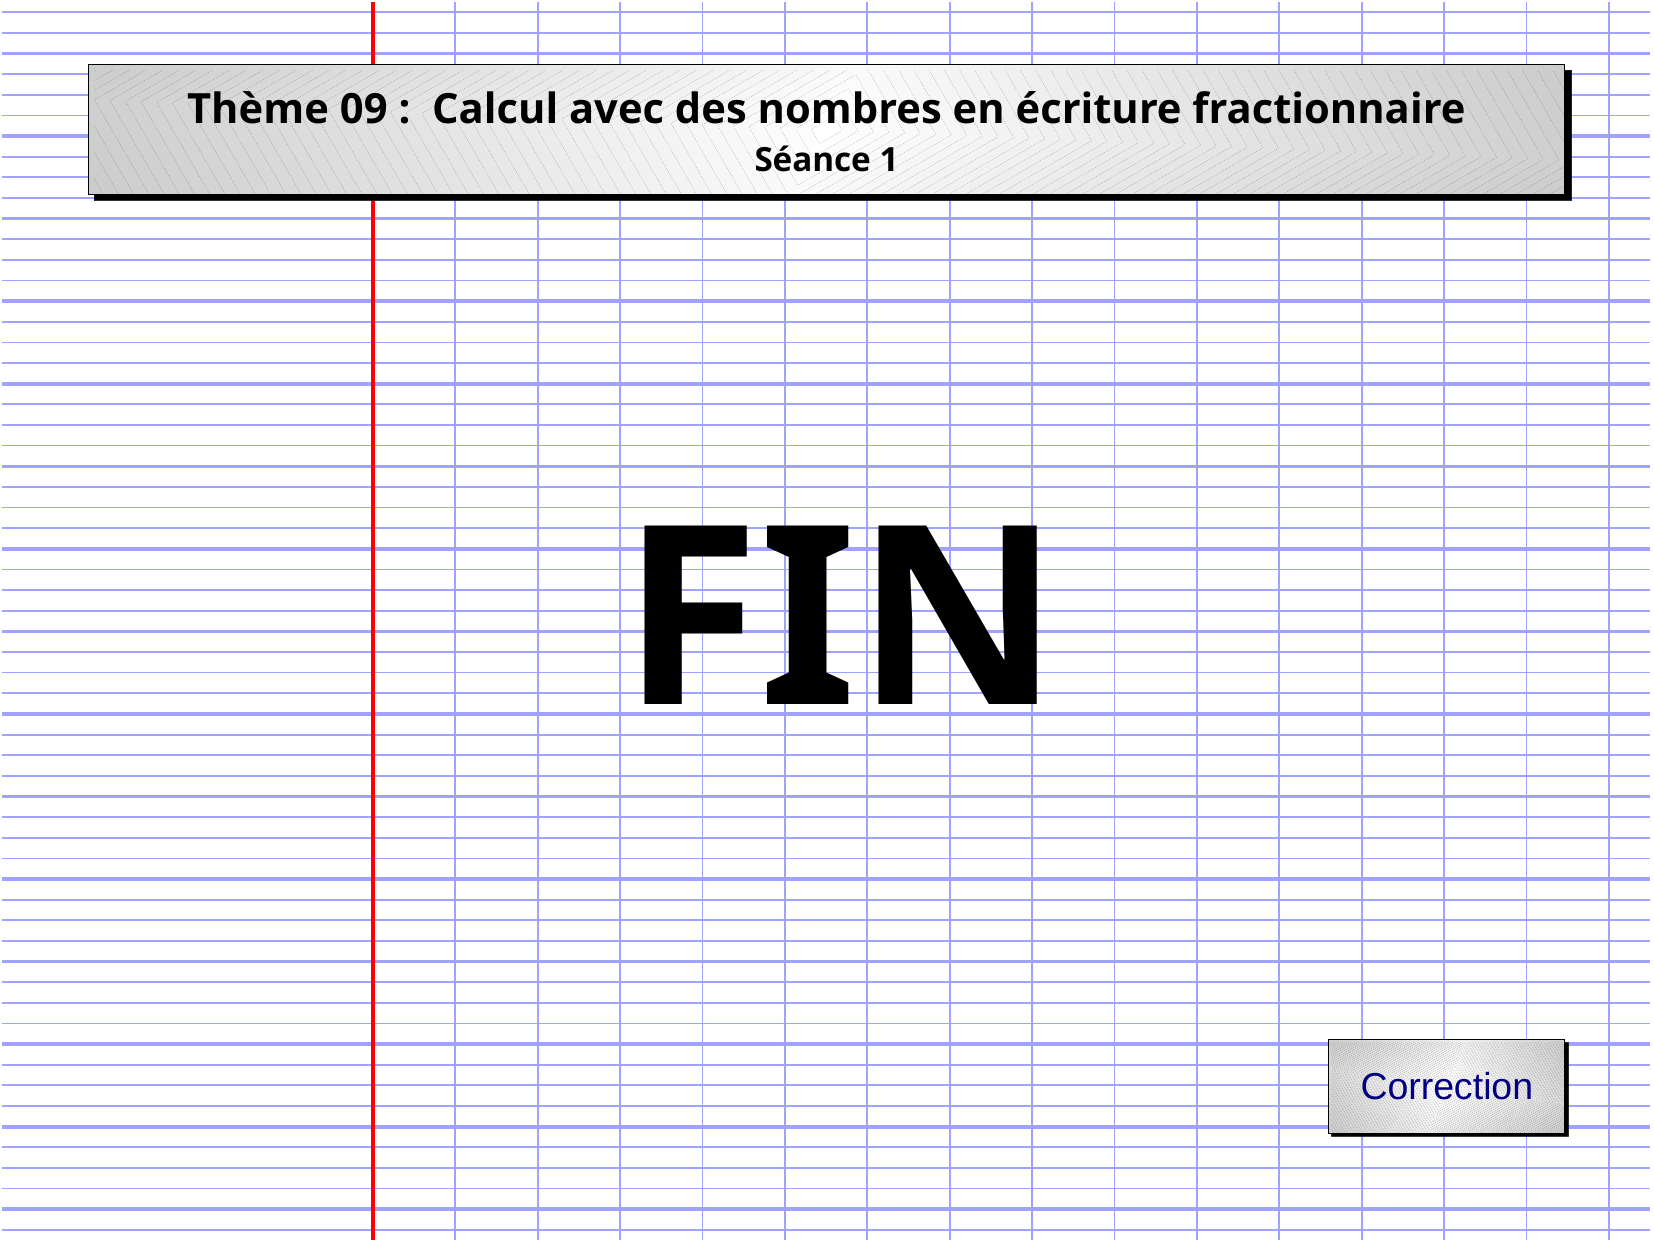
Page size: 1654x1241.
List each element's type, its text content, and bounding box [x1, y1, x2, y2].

text_box Thème 09 : Calcul avec des nombres en écriture fractionnaire Séance 1 [88, 64, 1565, 195]
text_box Correction [1328, 1039, 1565, 1134]
picture [0, 0, 1654, 1241]
text_box FIN [413, 429, 1270, 798]
